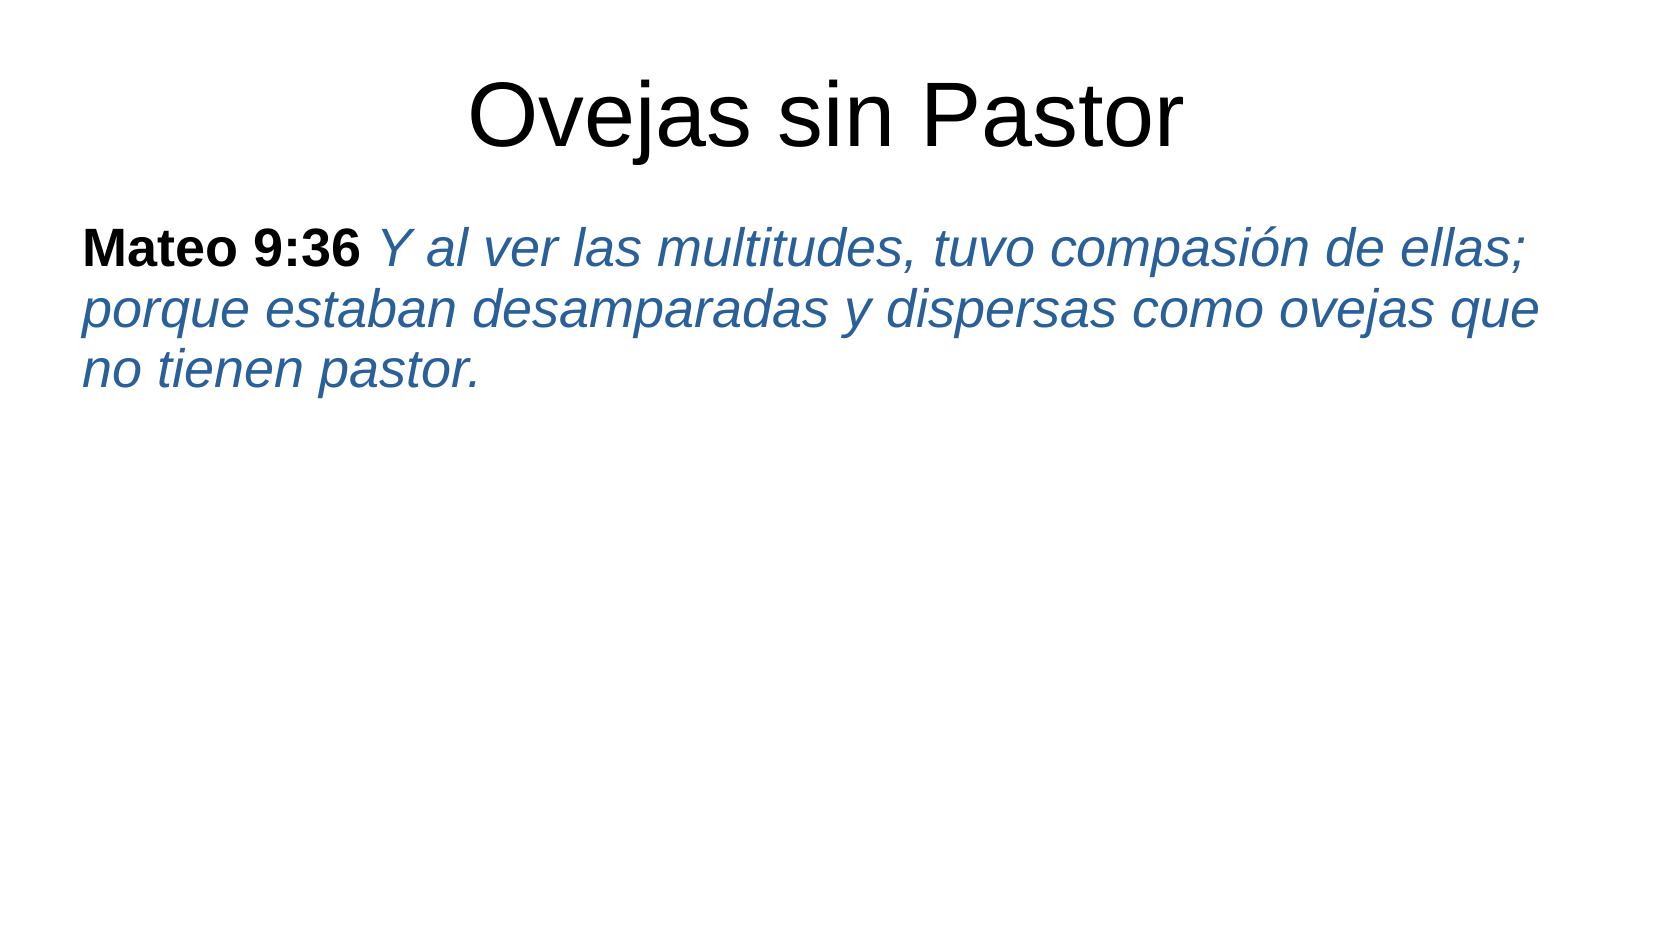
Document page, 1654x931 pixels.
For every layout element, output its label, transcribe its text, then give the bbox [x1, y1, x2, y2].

title Ovejas sin Pastor [82, 37, 1571, 193]
list Mateo 9:36 Y al ver las multitudes, tuvo compasión de ellas; porque estaban desamparadas y dispersas como ovejas que no tienen pastor. Ezequiel 34:5 Y andan errantes por falta de pastor, y son presa de todas las fieras del campo, y se han dispersado. Jeremías 23:4 Y pondré sobre ellas pastores que las apacienten; y no temerán más, ni se amedrentarán, ni serán menoscabadas, dice Jehová. [82, 217, 1571, 758]
